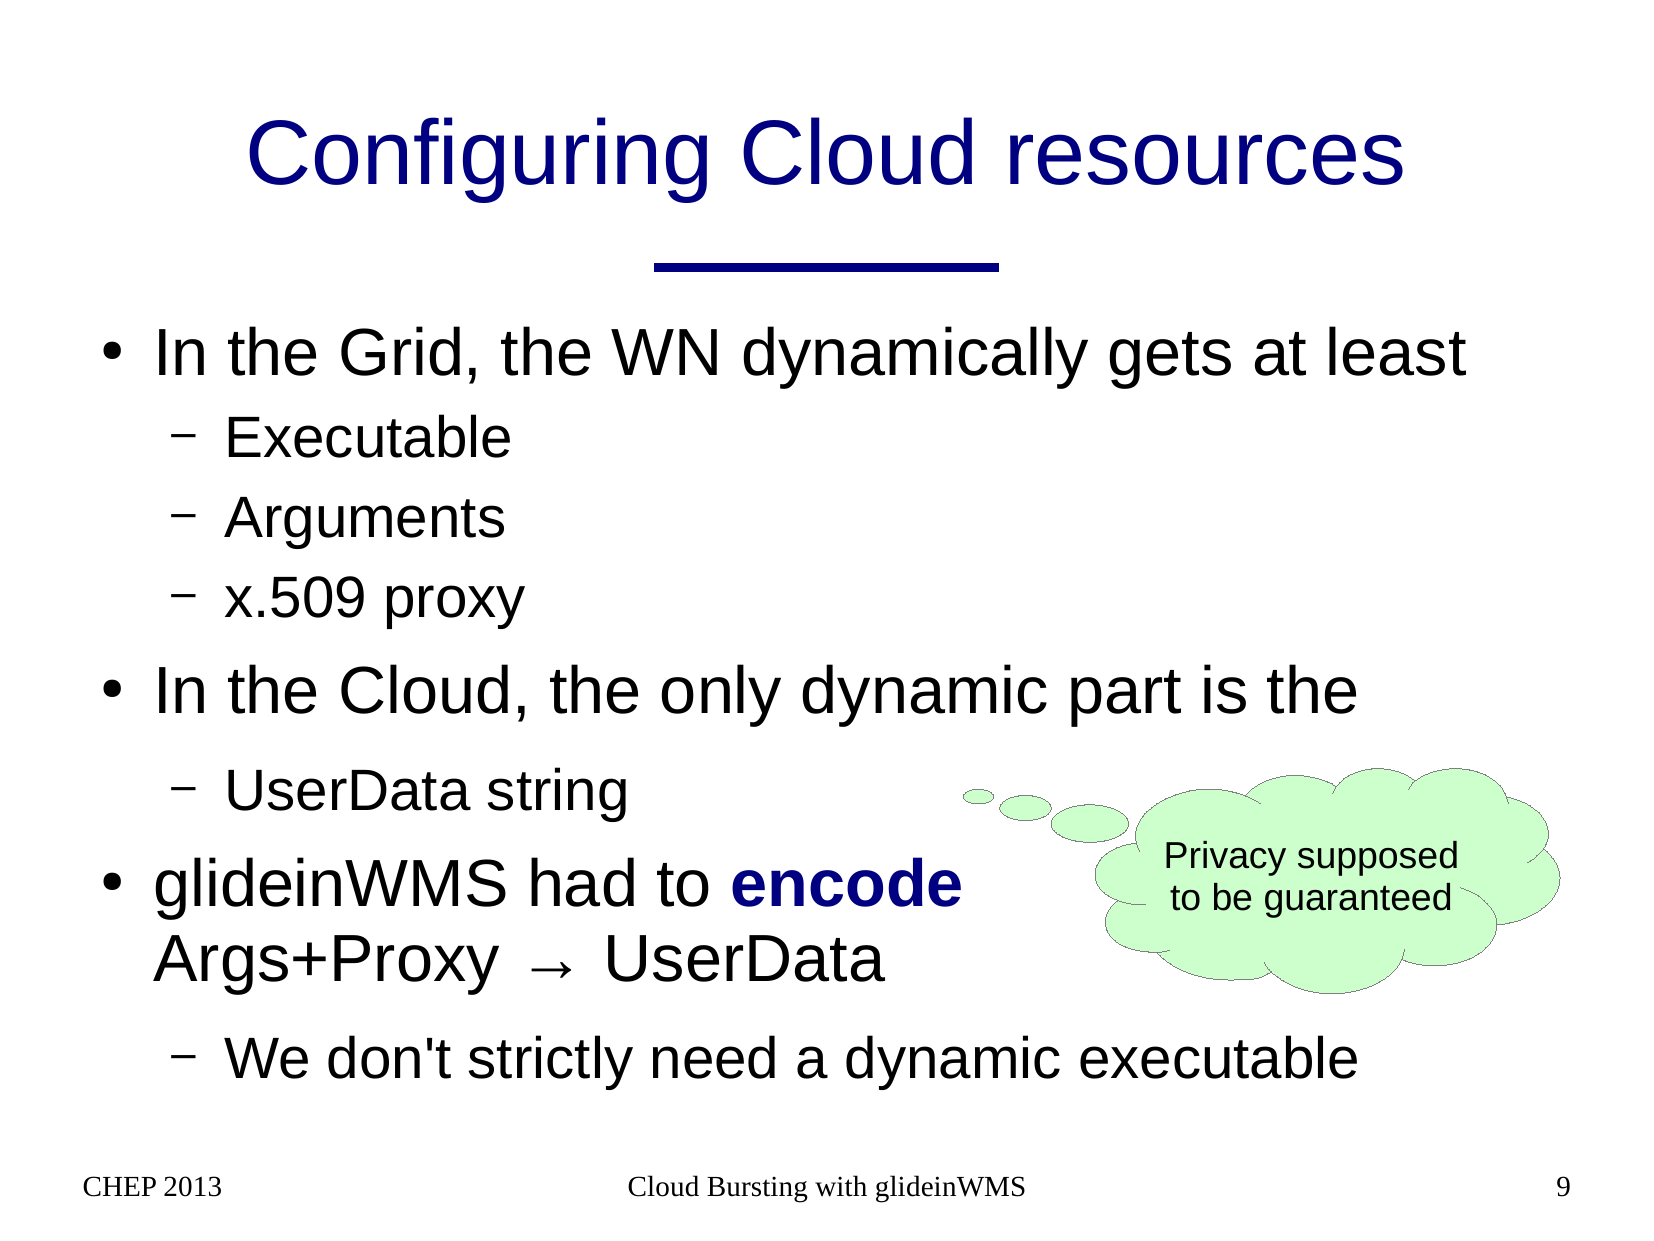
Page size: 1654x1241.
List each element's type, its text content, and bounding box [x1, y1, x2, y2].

list In the Grid, the WN dynamically gets at least Executable Arguments x.509 proxy In the Cloud, the only dynamic part is the UserData string glideinWMS had to encode Args+Proxy → UserData We don't strictly need a dynamic executable [82, 315, 1538, 1141]
title Configuring Cloud resources [82, 49, 1571, 257]
text_box Privacy supposed to be guaranteed [999, 795, 1052, 821]
text_box Privacy supposed to be guaranteed [1095, 768, 1561, 994]
text_box Privacy supposed to be guaranteed [1051, 804, 1129, 843]
